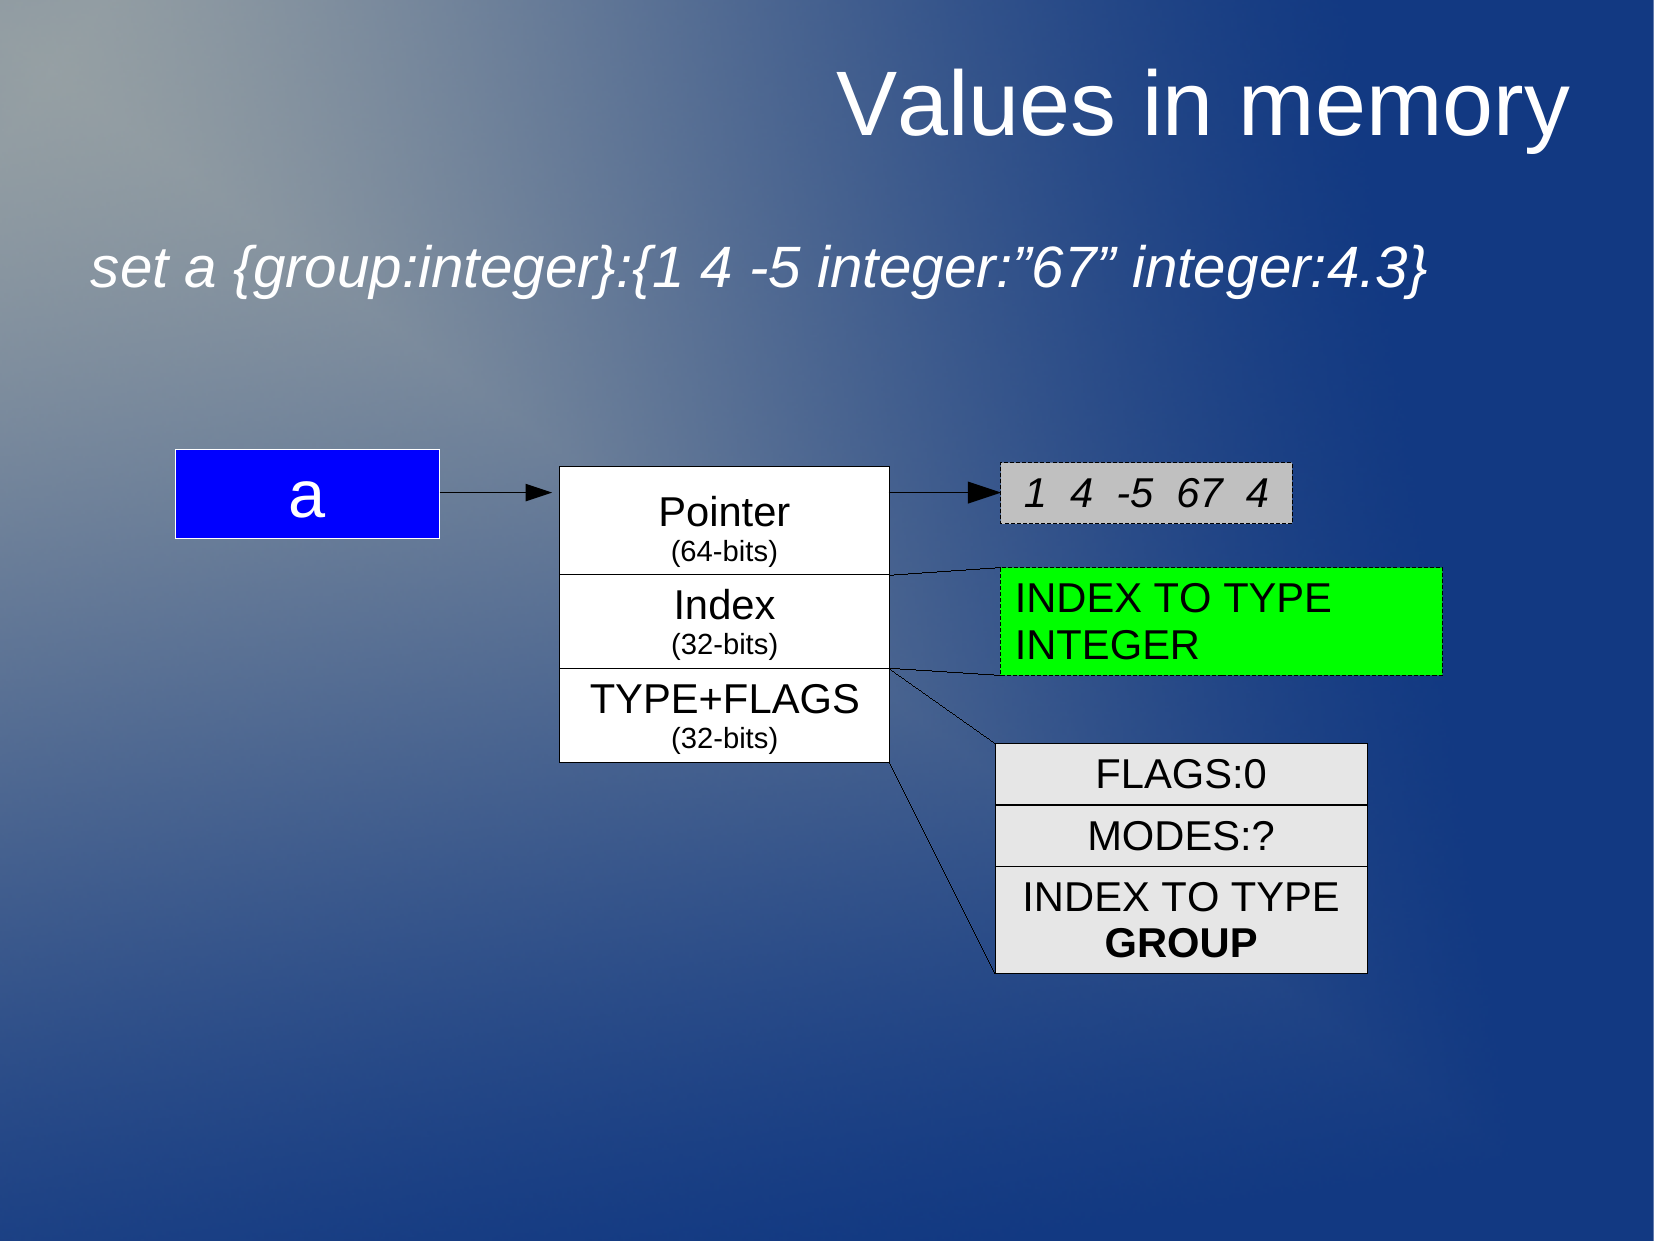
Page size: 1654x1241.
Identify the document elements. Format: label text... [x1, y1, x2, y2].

text_box set a {group:integer}:{1 4 -5 integer:”67” integer:4.3} [90, 234, 1580, 450]
text_box MODES:? [995, 805, 1368, 867]
text_box Index (32-bits) [559, 574, 890, 668]
text_box INDEX TO TYPE INTEGER [1000, 567, 1443, 676]
text_box FLAGS:0 [995, 743, 1368, 805]
text_box INDEX TO TYPE GROUP [995, 867, 1368, 974]
picture [0, 0, 1654, 1241]
text_box a [175, 450, 440, 539]
text_box TYPE+FLAGS (32-bits) [559, 668, 890, 763]
text_box 1 4 -5 67 4 [1000, 462, 1293, 524]
text_box Pointer (64-bits) [559, 466, 890, 574]
title Values in memory [82, 52, 1571, 155]
